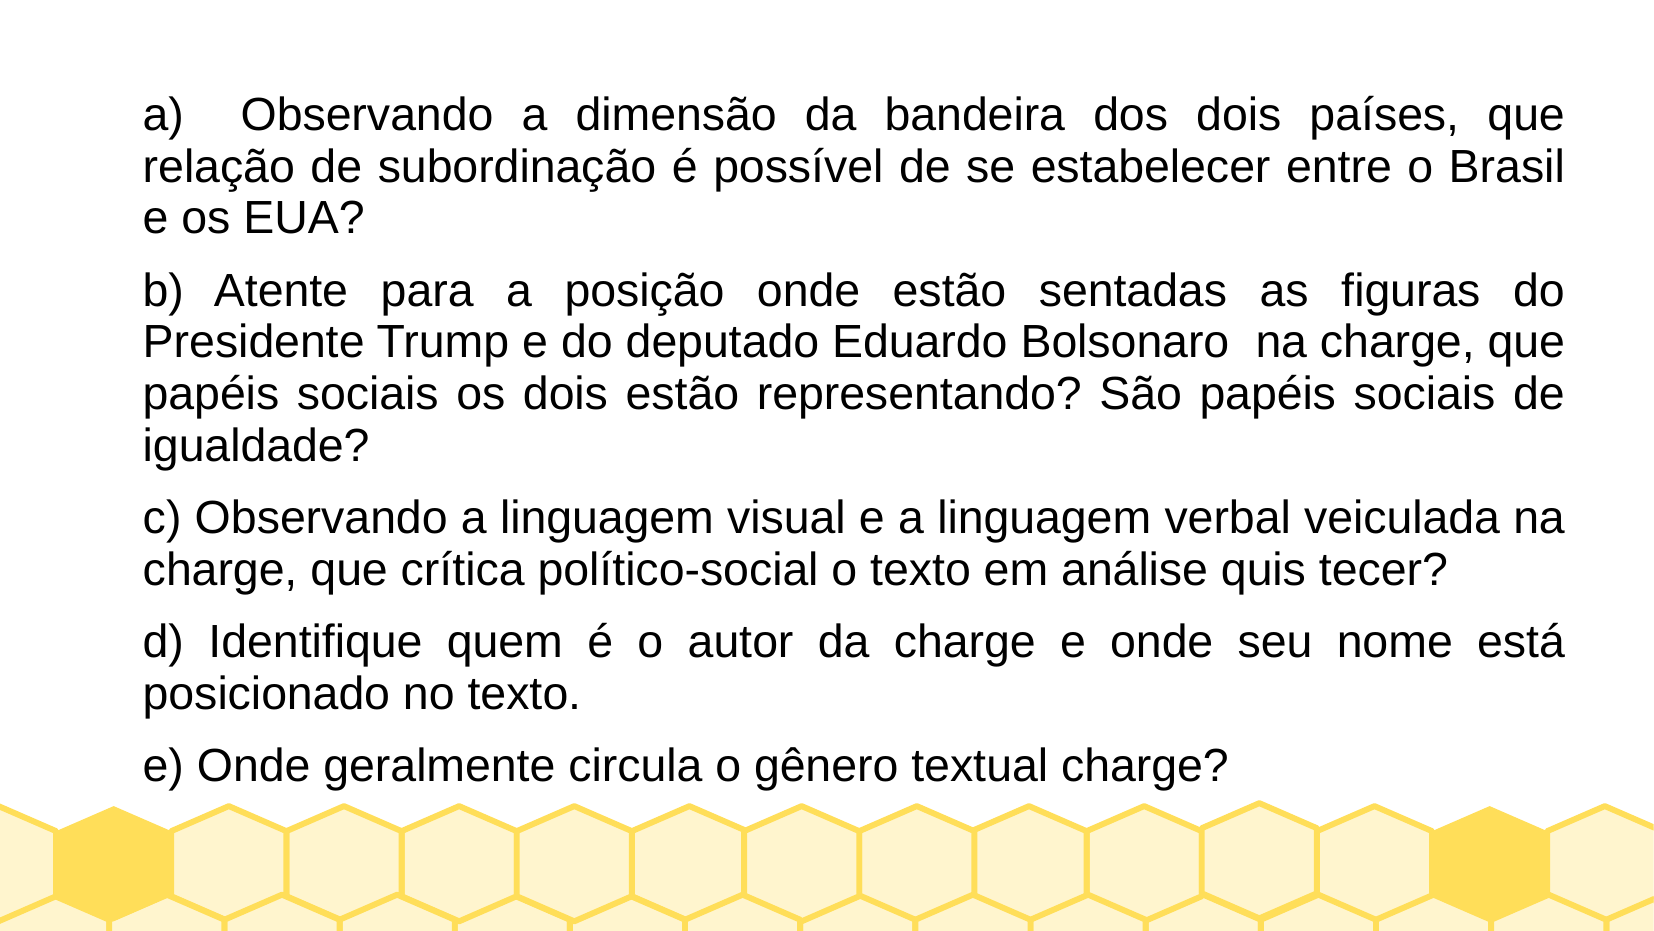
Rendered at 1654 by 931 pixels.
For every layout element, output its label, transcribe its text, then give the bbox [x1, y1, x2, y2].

list a) Observando a dimensão da bandeira dos dois países, que relação de subordinação é possível de se estabelecer entre o Brasil e os EUA? b) Atente para a posição onde estão sentadas as figuras do Presidente Trump e do deputado Eduardo Bolsonaro na charge, que papéis sociais os dois estão representando? São papéis sociais de igualdade? c) Observando a linguagem visual e a linguagem verbal veiculada na charge, que crítica político-social o texto em análise quis tecer? d) Identifique quem é o autor da charge e onde seu nome está posicionado no texto. e) Onde geralmente circula o gênero textual charge? [76, 88, 1565, 798]
